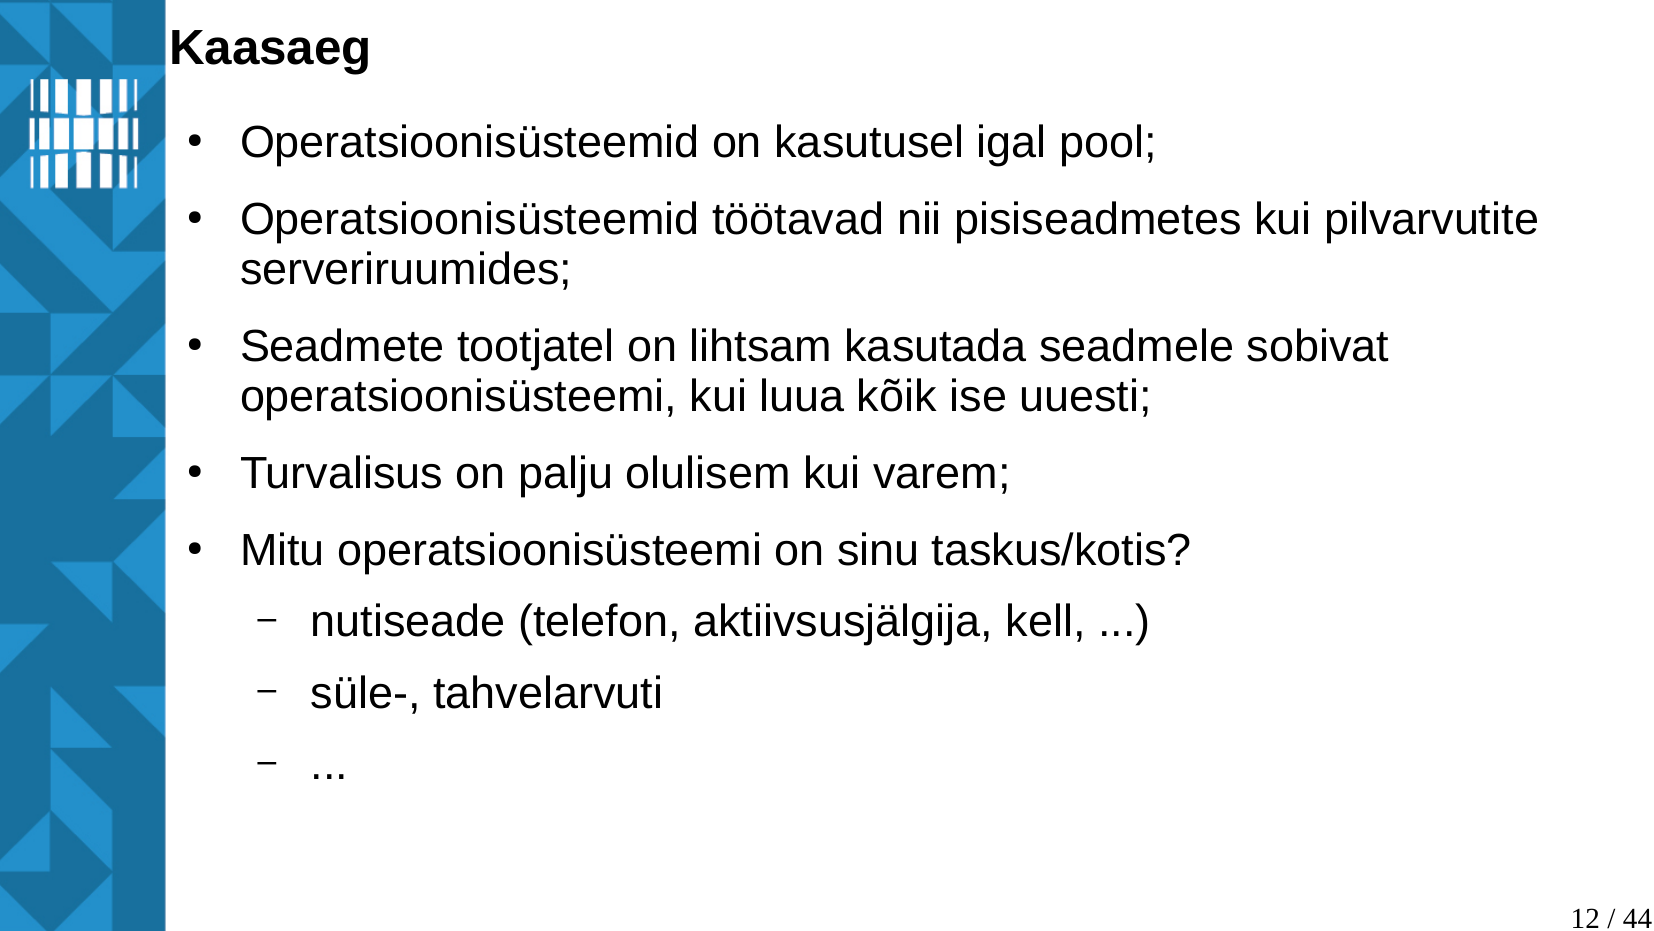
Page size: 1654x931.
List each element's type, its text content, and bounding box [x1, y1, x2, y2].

title Kaasaeg [169, 10, 1571, 86]
list Operatsioonisüsteemid on kasutusel igal pool; Operatsioonisüsteemid töötavad nii pisiseadmetes kui pilvarvutite serveriruumides; Seadmete tootjatel on lihtsam kasutada seadmele sobivat operatsioonisüsteemi, kui luua kõik ise uuesti; Turvalisus on palju olulisem kui varem; Mitu operatsioonisüsteemi on sinu taskus/kotis? nutiseade (telefon, aktiivsusjälgija, kell, ...) süle-, tahvelarvuti ... [169, 116, 1630, 897]
